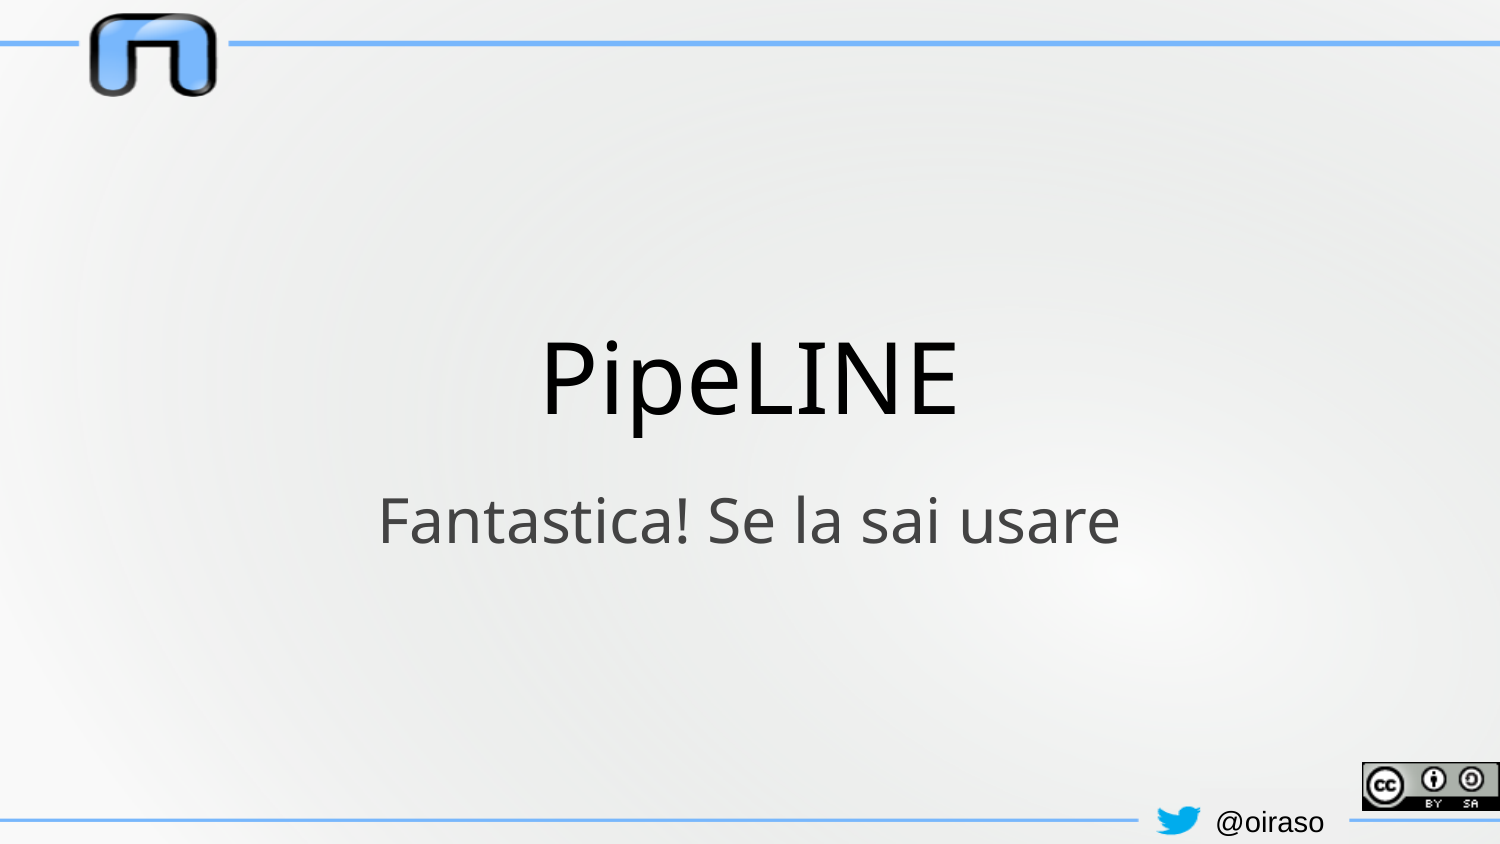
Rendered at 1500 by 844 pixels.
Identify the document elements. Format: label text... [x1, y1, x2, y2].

title PipeLINE [112, 259, 1388, 450]
text_box @oirasor [1200, 788, 1350, 844]
picture [0, 0, 1500, 844]
subtitle Fantastica! Se la sai usare [112, 465, 1388, 595]
